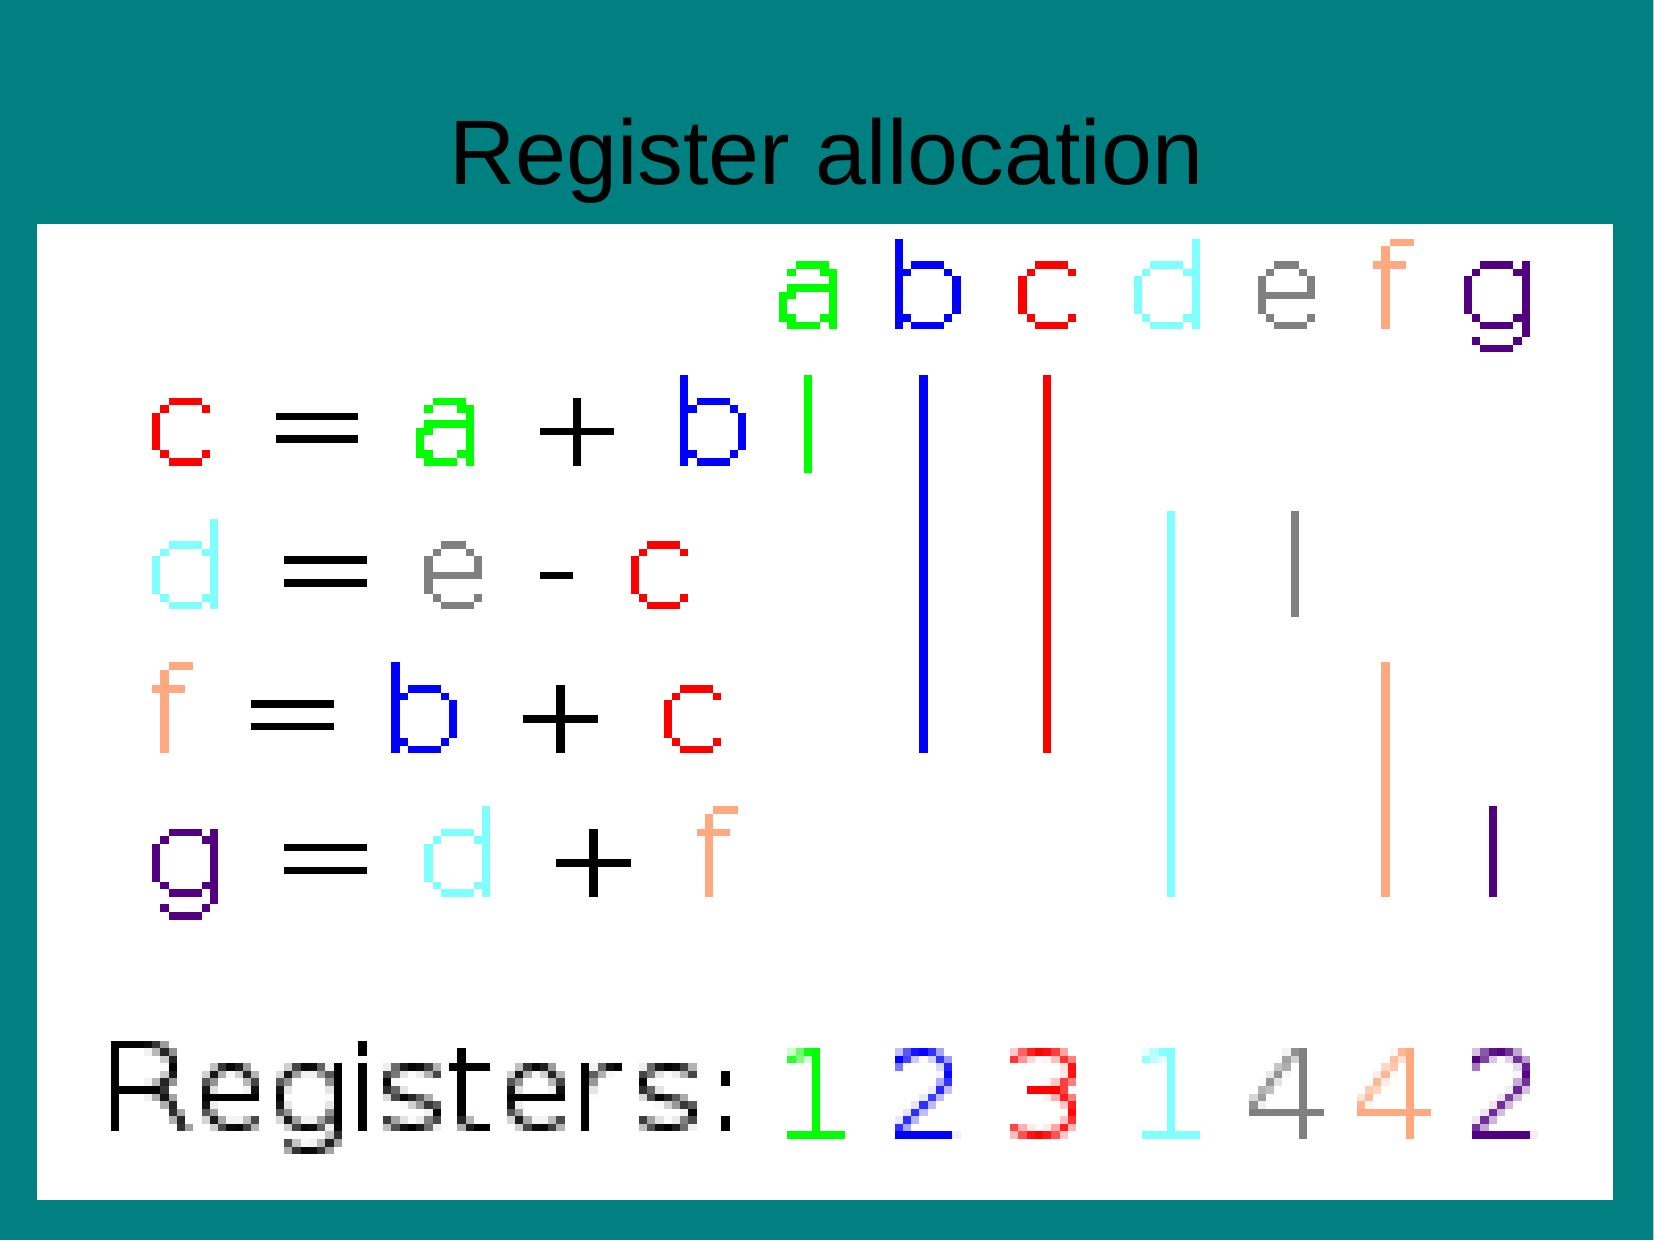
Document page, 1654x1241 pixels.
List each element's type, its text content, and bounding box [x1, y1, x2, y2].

title Register allocation [82, 56, 1571, 224]
picture [37, 224, 1613, 1201]
